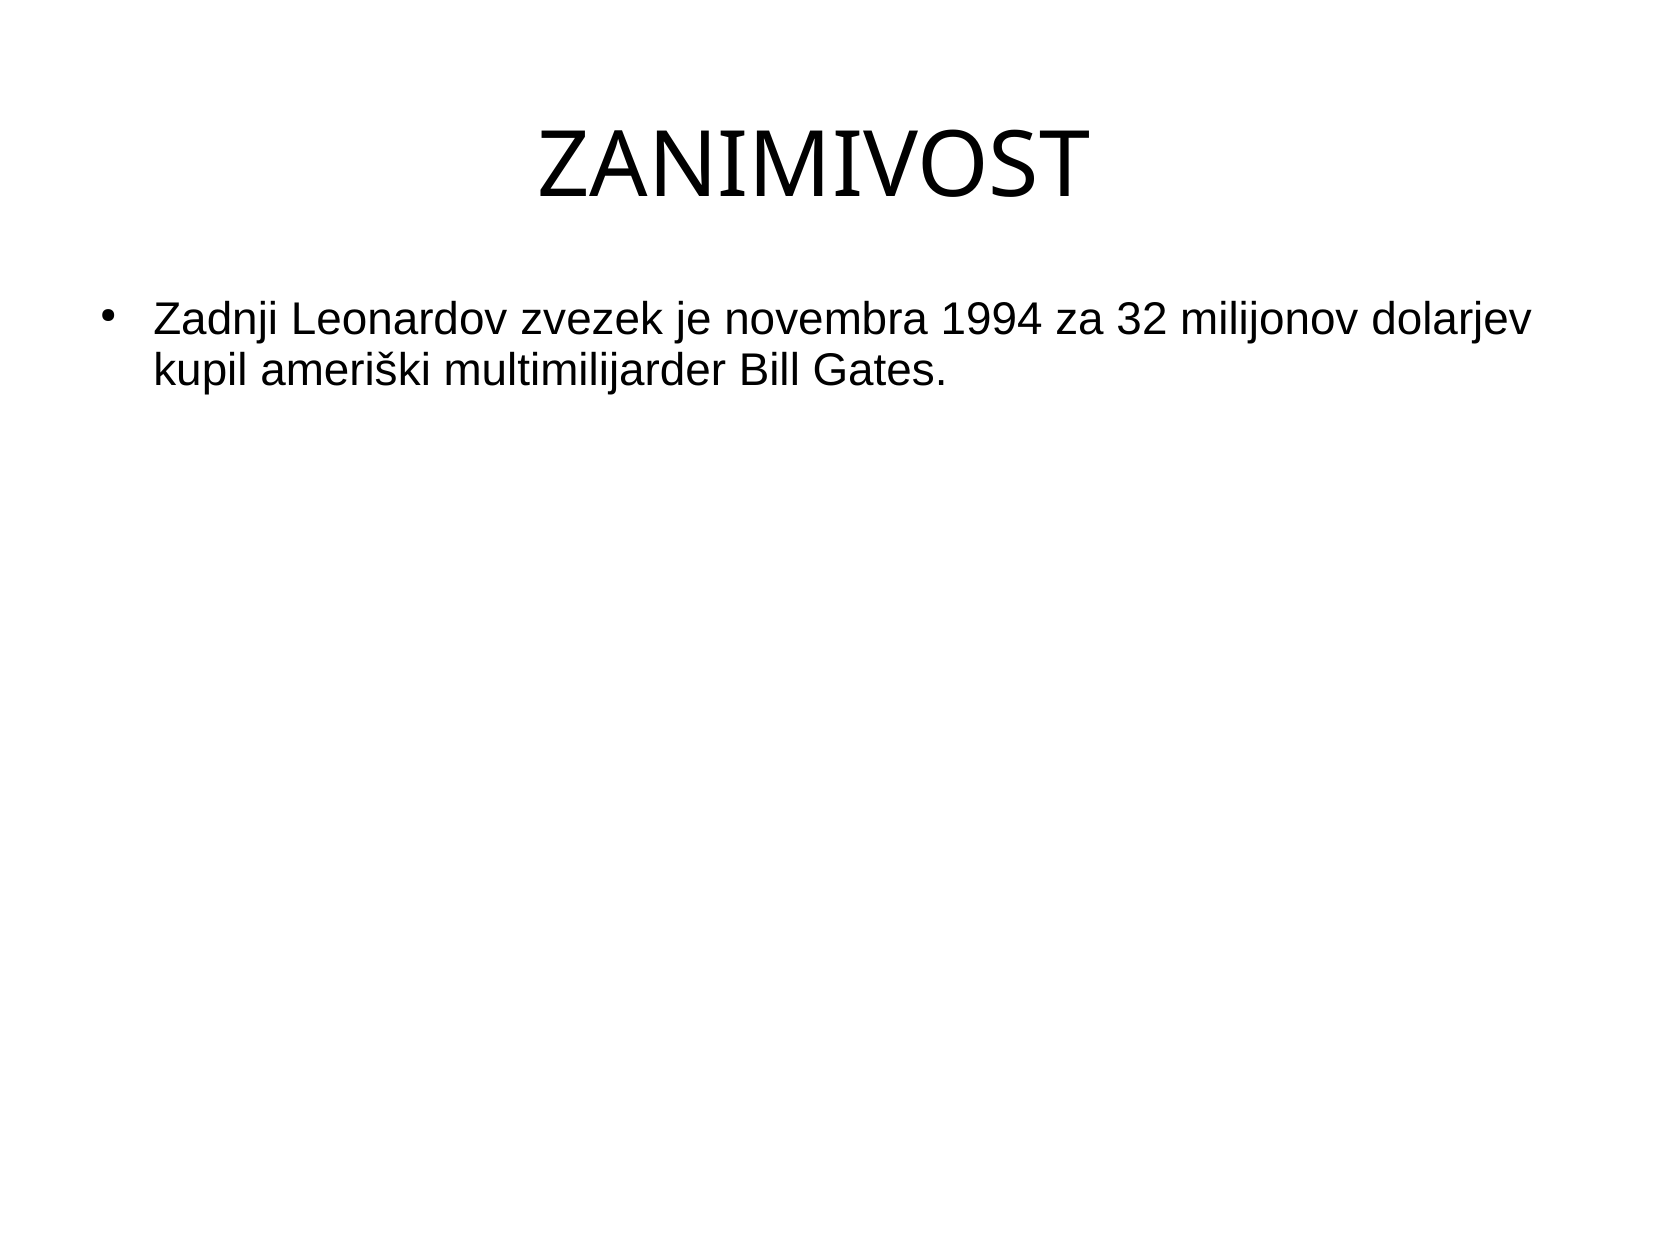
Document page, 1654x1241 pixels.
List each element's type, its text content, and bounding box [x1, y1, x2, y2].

list Zadnji Leonardov zvezek je novembra 1994 za 32 milijonov dolarjev kupil ameriški multimilijarder Bill Gates. [82, 290, 1571, 1109]
title ZANIMIVOST [82, 49, 1571, 257]
